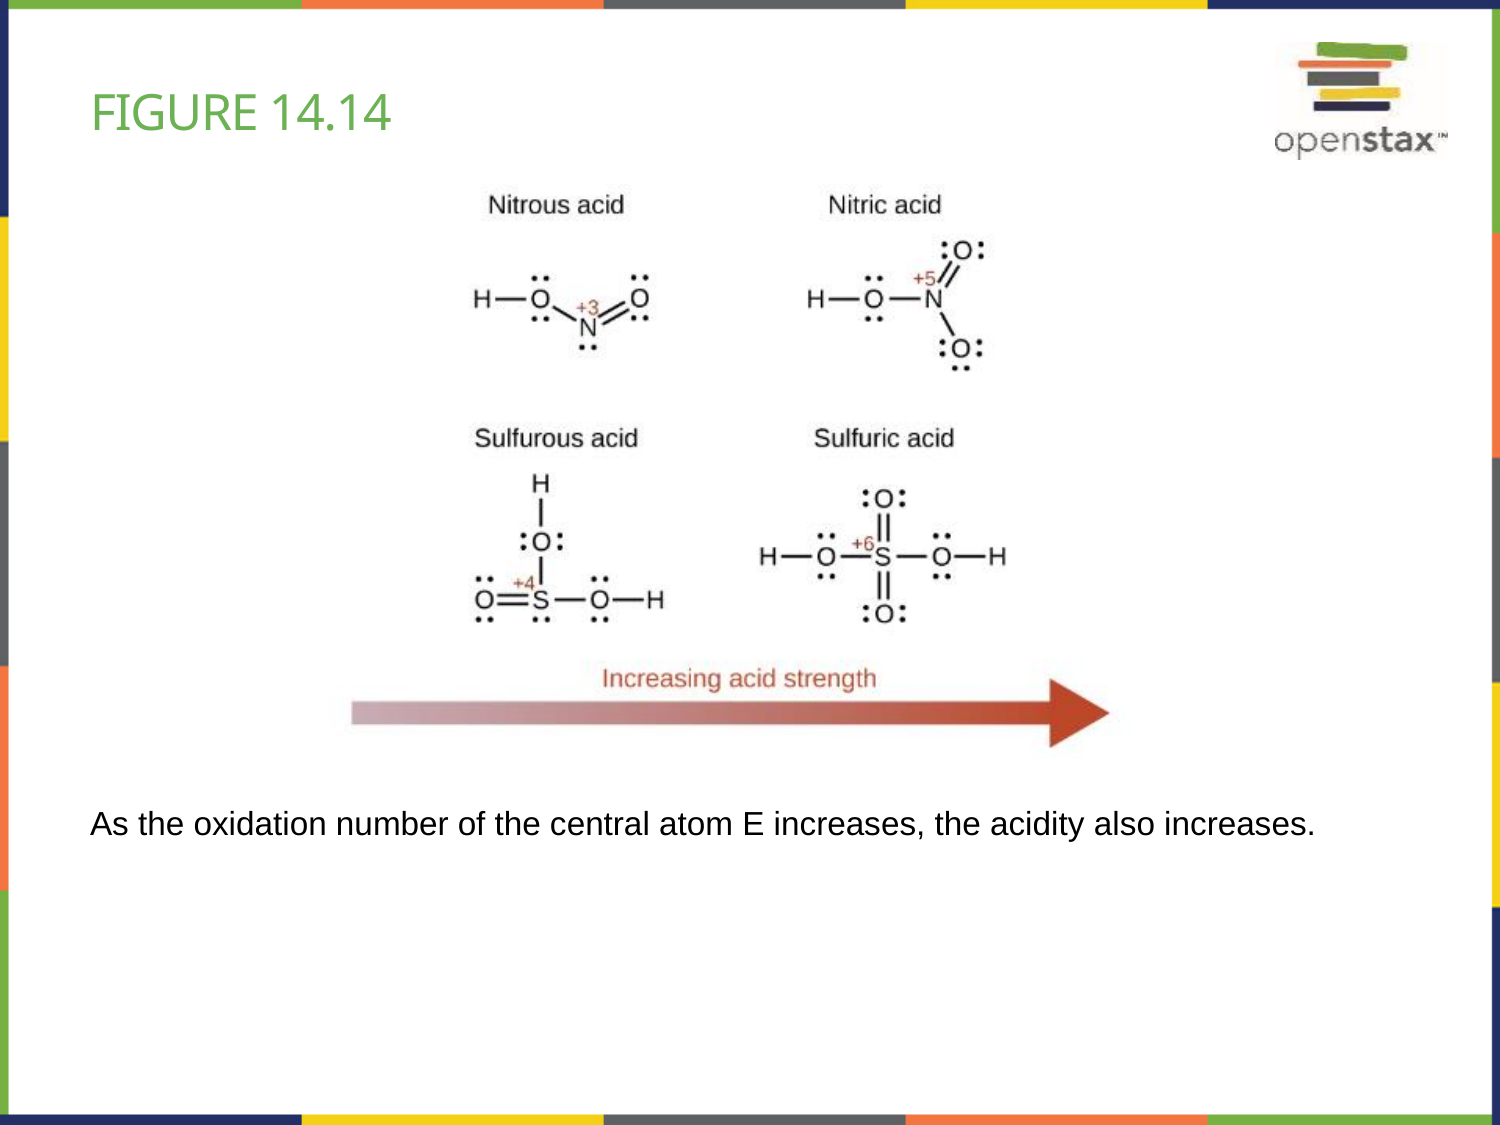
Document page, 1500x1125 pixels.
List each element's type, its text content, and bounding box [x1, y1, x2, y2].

list As the oxidation number of the central atom E increases, the acidity also increases. [75, 794, 1398, 986]
title Figure 14.14 [75, 39, 1398, 148]
picture [0, 0, 1500, 1125]
